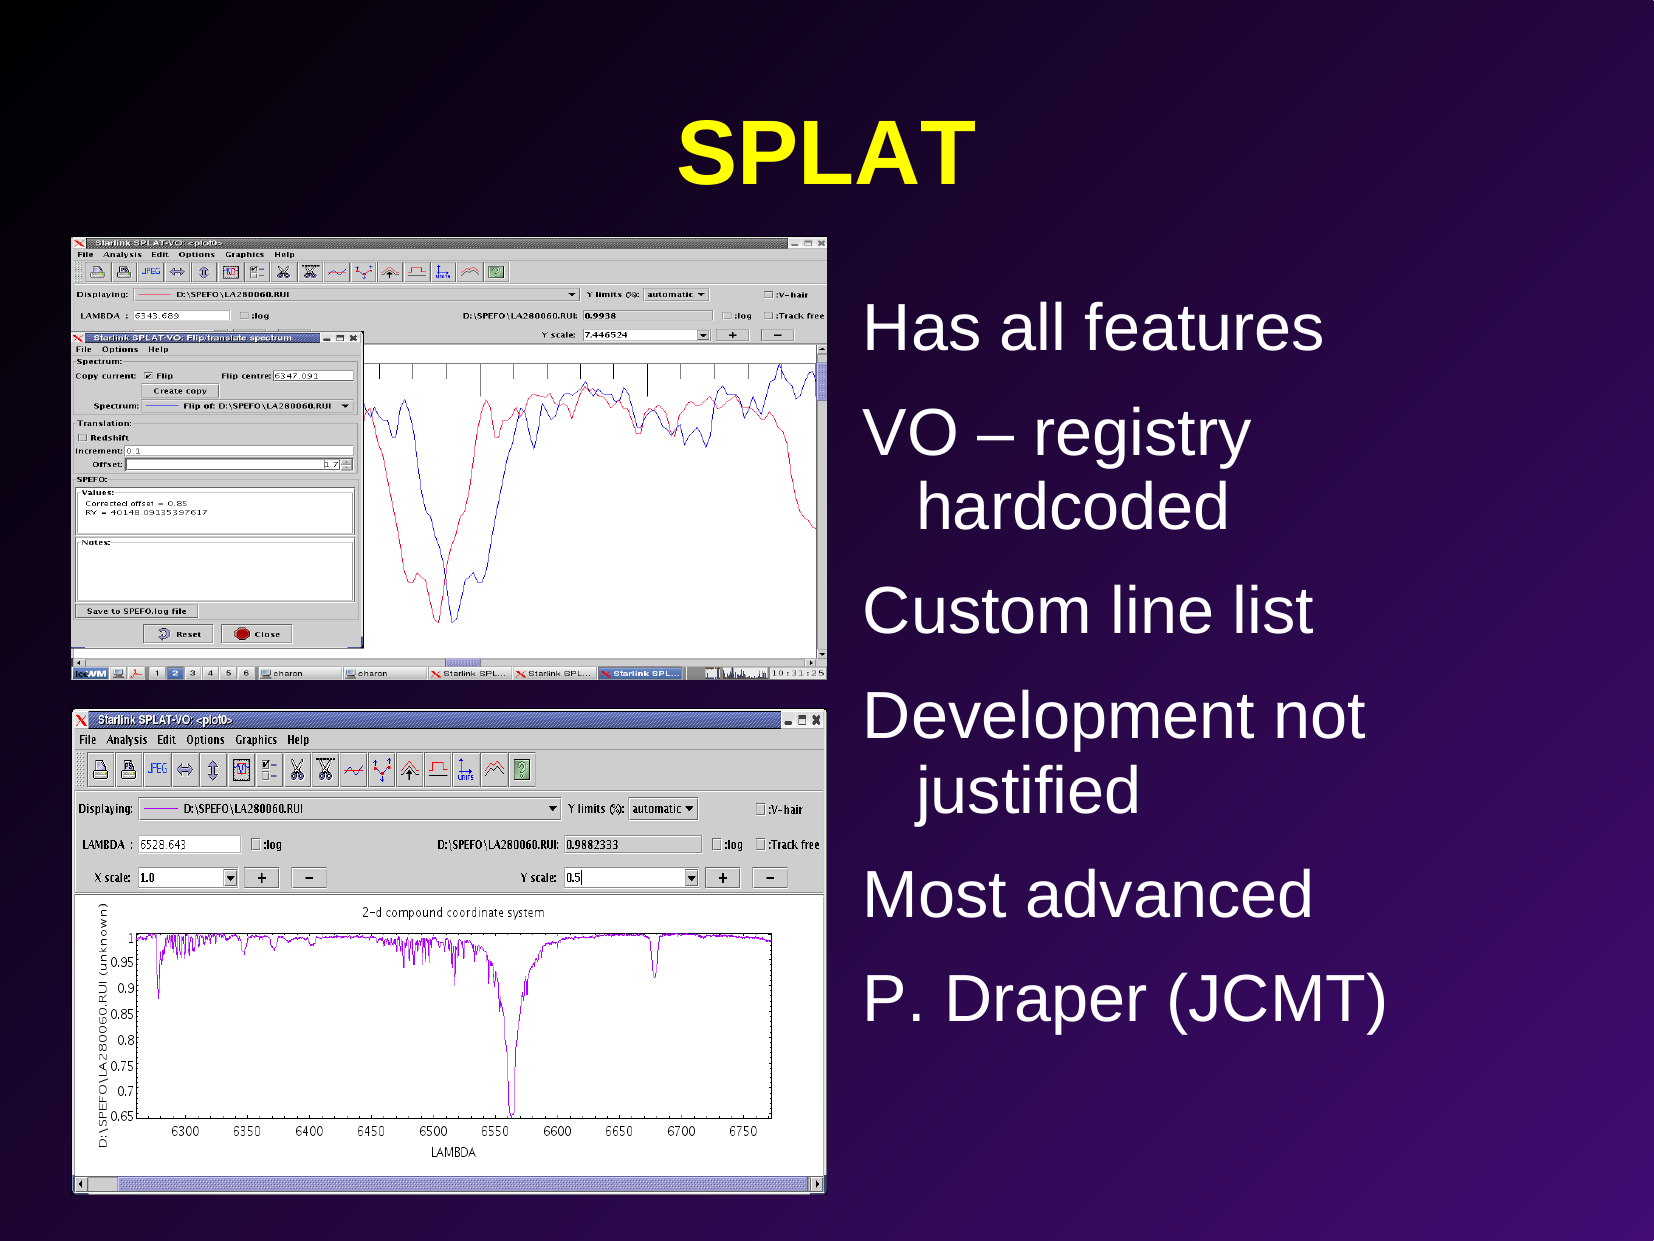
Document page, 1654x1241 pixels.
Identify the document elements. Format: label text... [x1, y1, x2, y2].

list Has all features VO – registry hardcoded Custom line list Development not justified Most advanced P. Draper (JCMT) [845, 290, 1572, 1109]
picture [71, 708, 827, 1195]
picture [71, 236, 827, 680]
title SPLAT [82, 49, 1571, 257]
